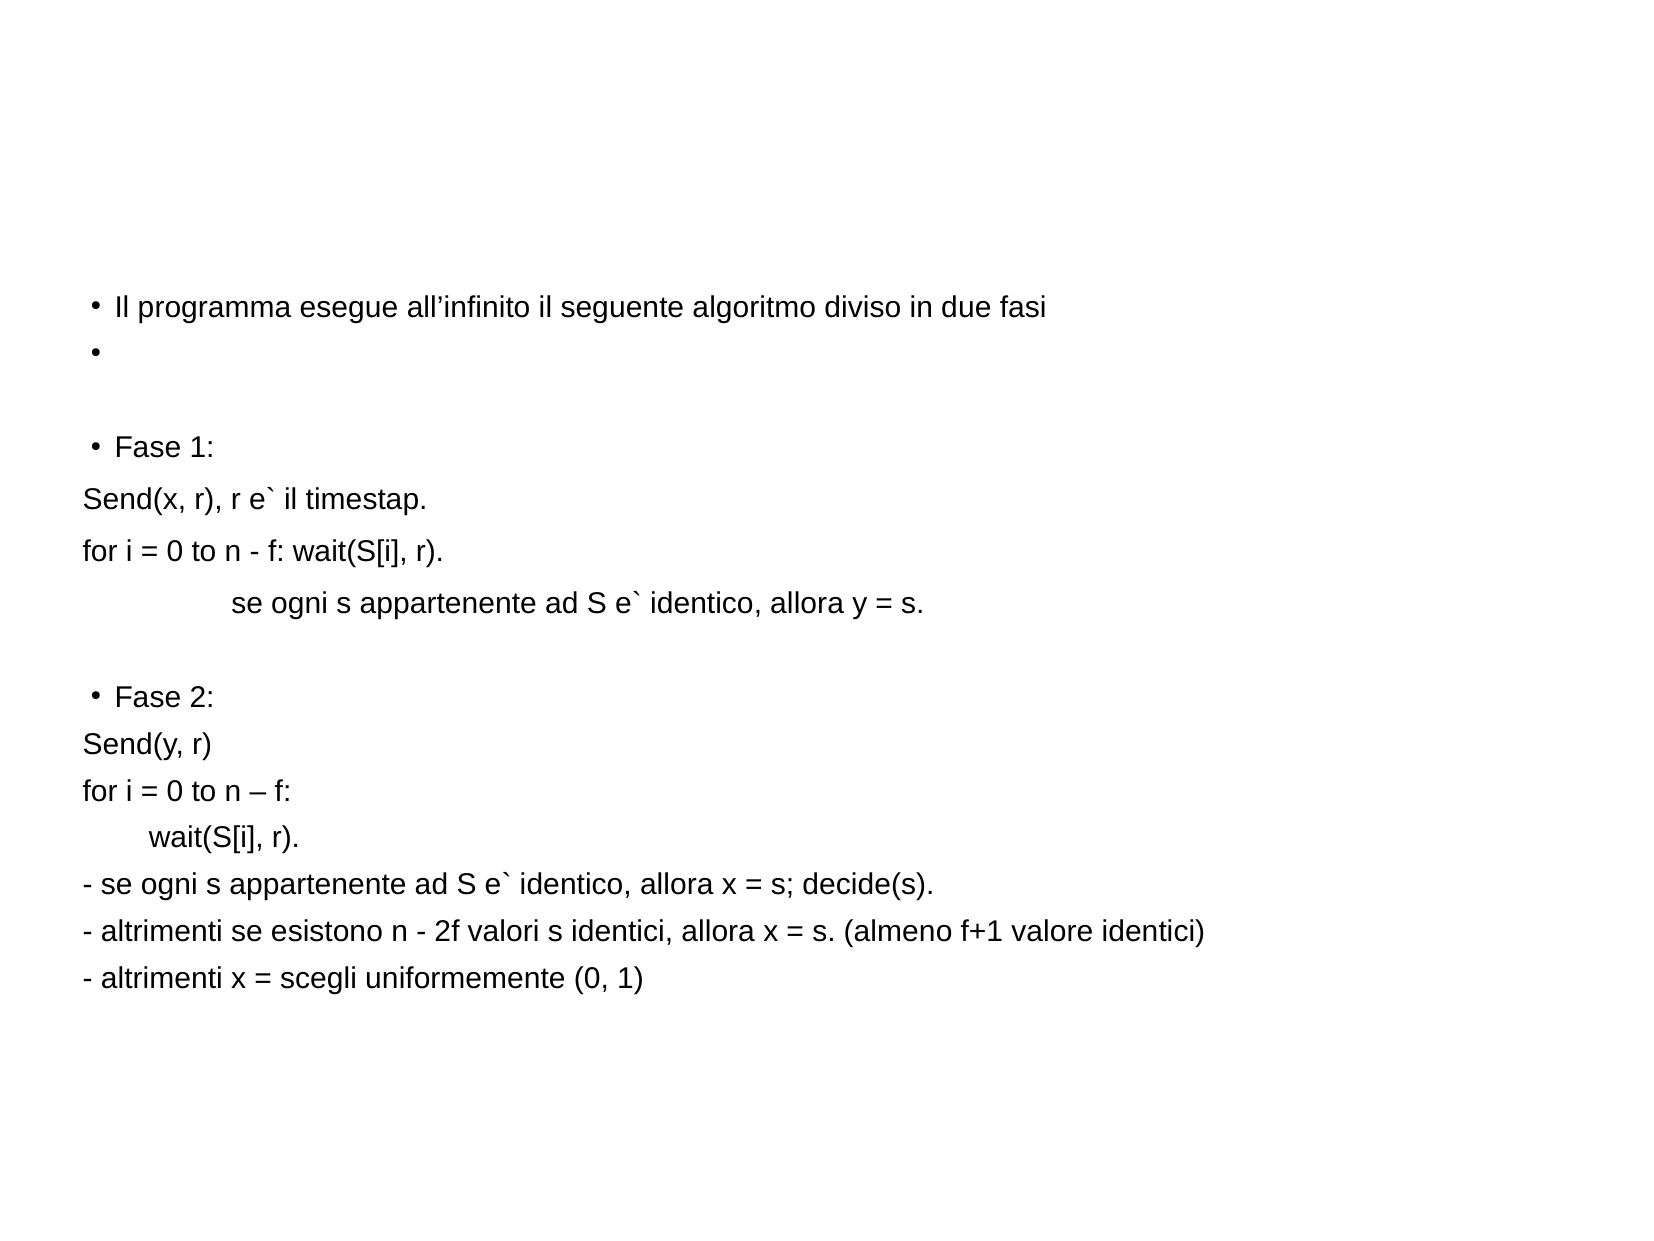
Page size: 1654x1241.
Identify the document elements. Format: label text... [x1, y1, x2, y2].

list Il programma esegue all’infinito il seguente algoritmo diviso in due fasi Fase 1: Send(x, r), r e` il timestap. for i = 0 to n - f: wait(S[i], r). se ogni s appartenente ad S e` identico, allora y = s. Fase 2: Send(y, r) for i = 0 to n – f: wait(S[i], r). - se ogni s appartenente ad S e` identico, allora x = s; decide(s). - altrimenti se esistono n - 2f valori s identici, allora x = s. (almeno f+1 valore identici) - altrimenti x = scegli uniformemente (0, 1) [82, 290, 1571, 1010]
